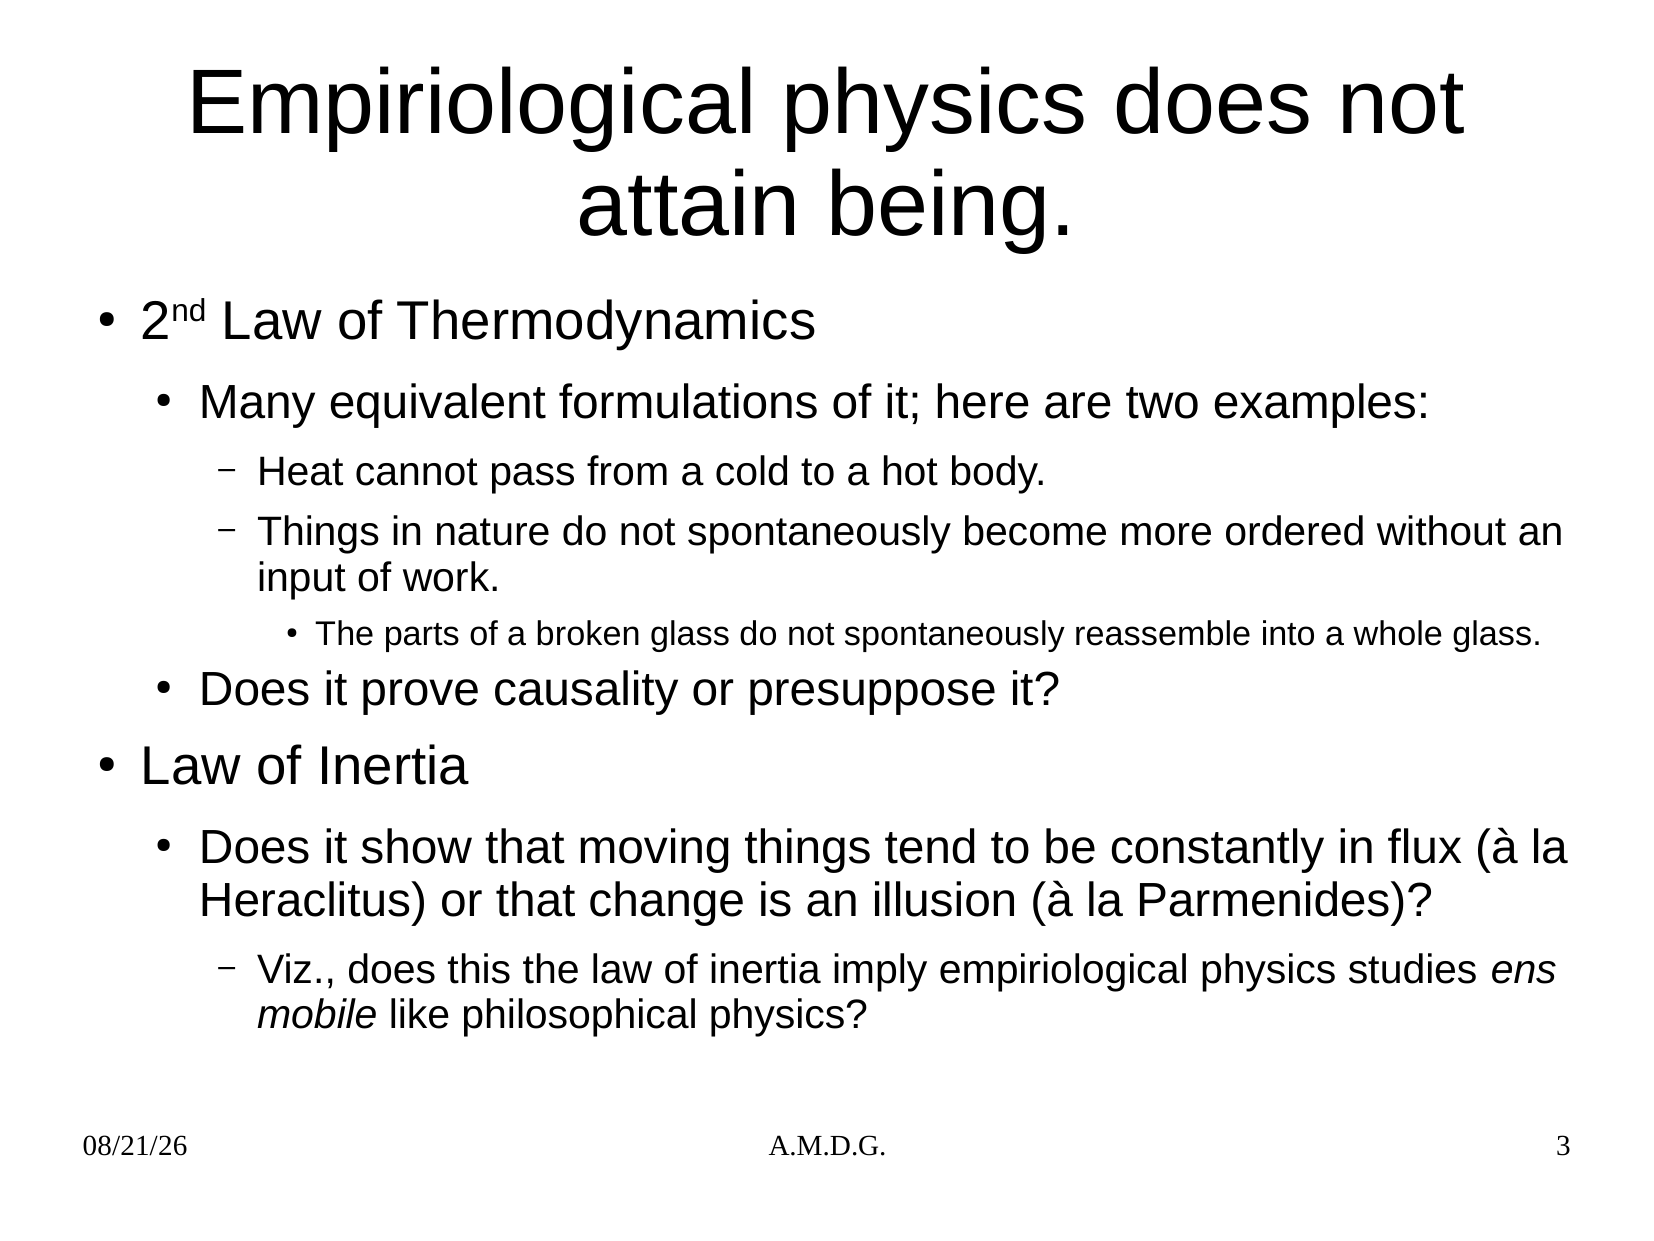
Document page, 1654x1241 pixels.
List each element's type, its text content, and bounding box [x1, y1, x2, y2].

list 2nd Law of Thermodynamics Many equivalent formulations of it; here are two examples: Heat cannot pass from a cold to a hot body. Things in nature do not spontaneously become more ordered without an input of work. The parts of a broken glass do not spontaneously reassemble into a whole glass. Does it prove causality or presuppose it? Law of Inertia Does it show that moving things tend to be constantly in flux (à la Heraclitus) or that change is an illusion (à la Parmenides)? Viz., does this the law of inertia imply empiriological physics studies ens mobile like philosophical physics? [82, 290, 1571, 1109]
title Empiriological physics does not attain being. [82, 49, 1571, 257]
